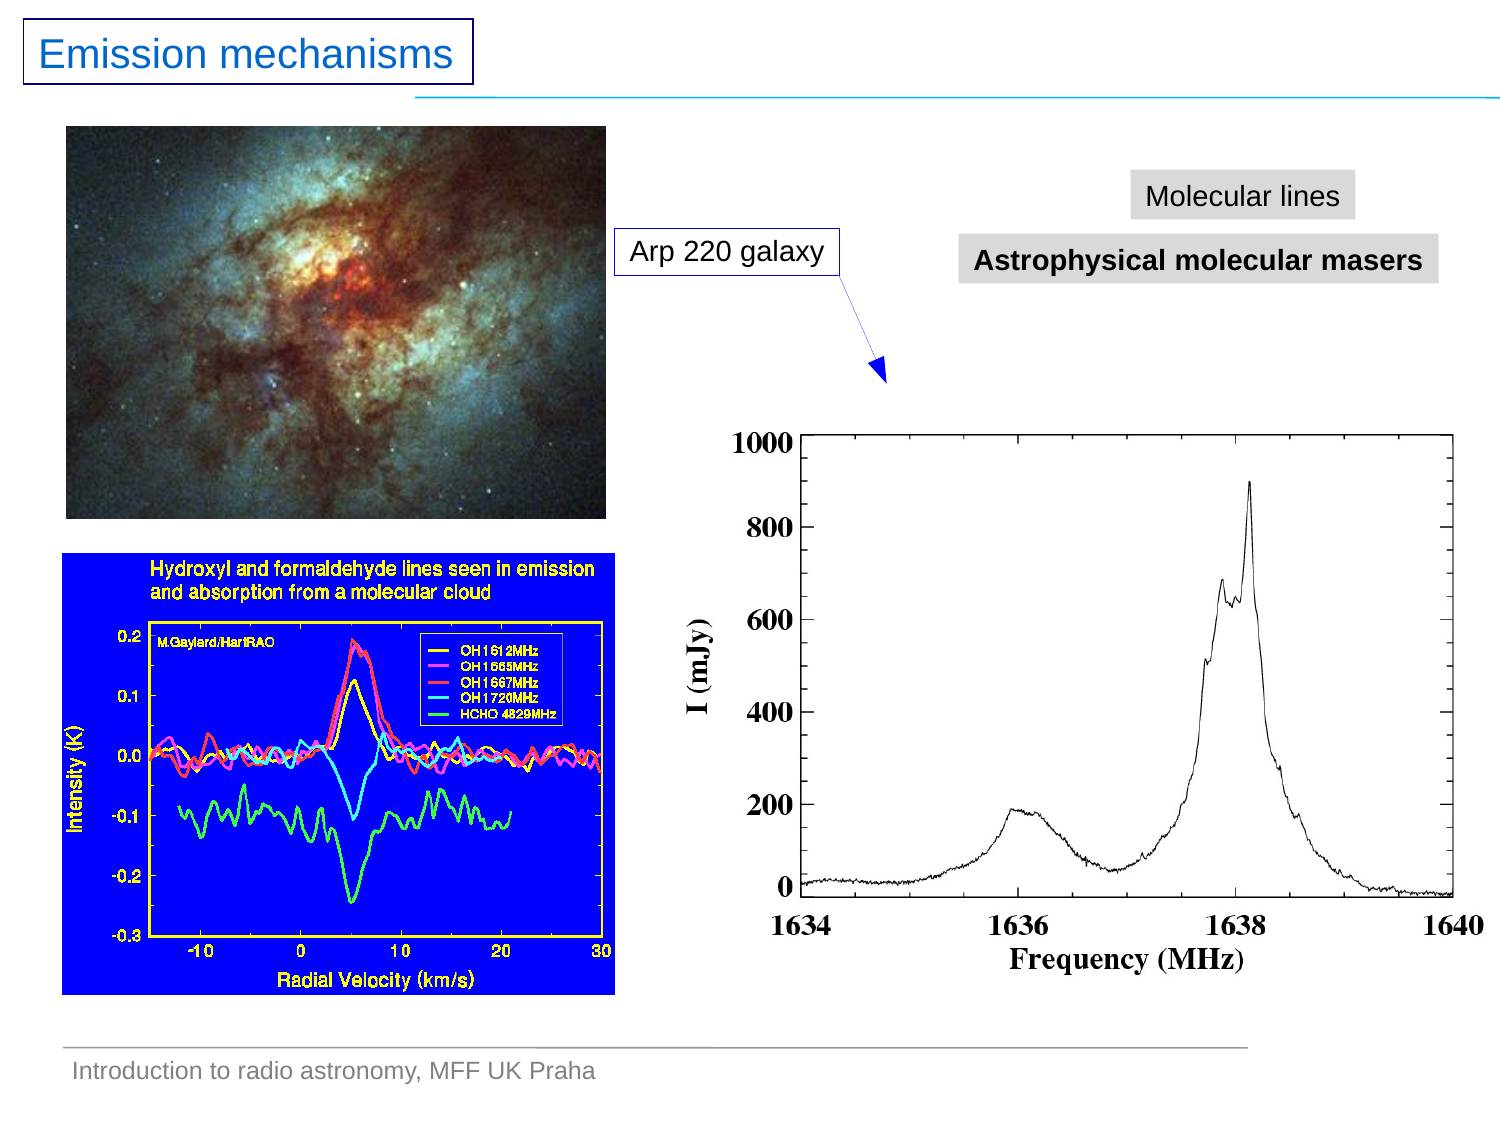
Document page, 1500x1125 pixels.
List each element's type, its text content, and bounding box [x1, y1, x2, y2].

text_box Astrophysical molecular masers [958, 233, 1439, 284]
text_box Emission mechanisms [23, 18, 473, 85]
text_box Molecular lines [1130, 169, 1356, 220]
picture [66, 126, 606, 519]
picture [62, 553, 615, 995]
picture [639, 383, 1500, 999]
text_box Arp 220 galaxy [614, 228, 840, 276]
